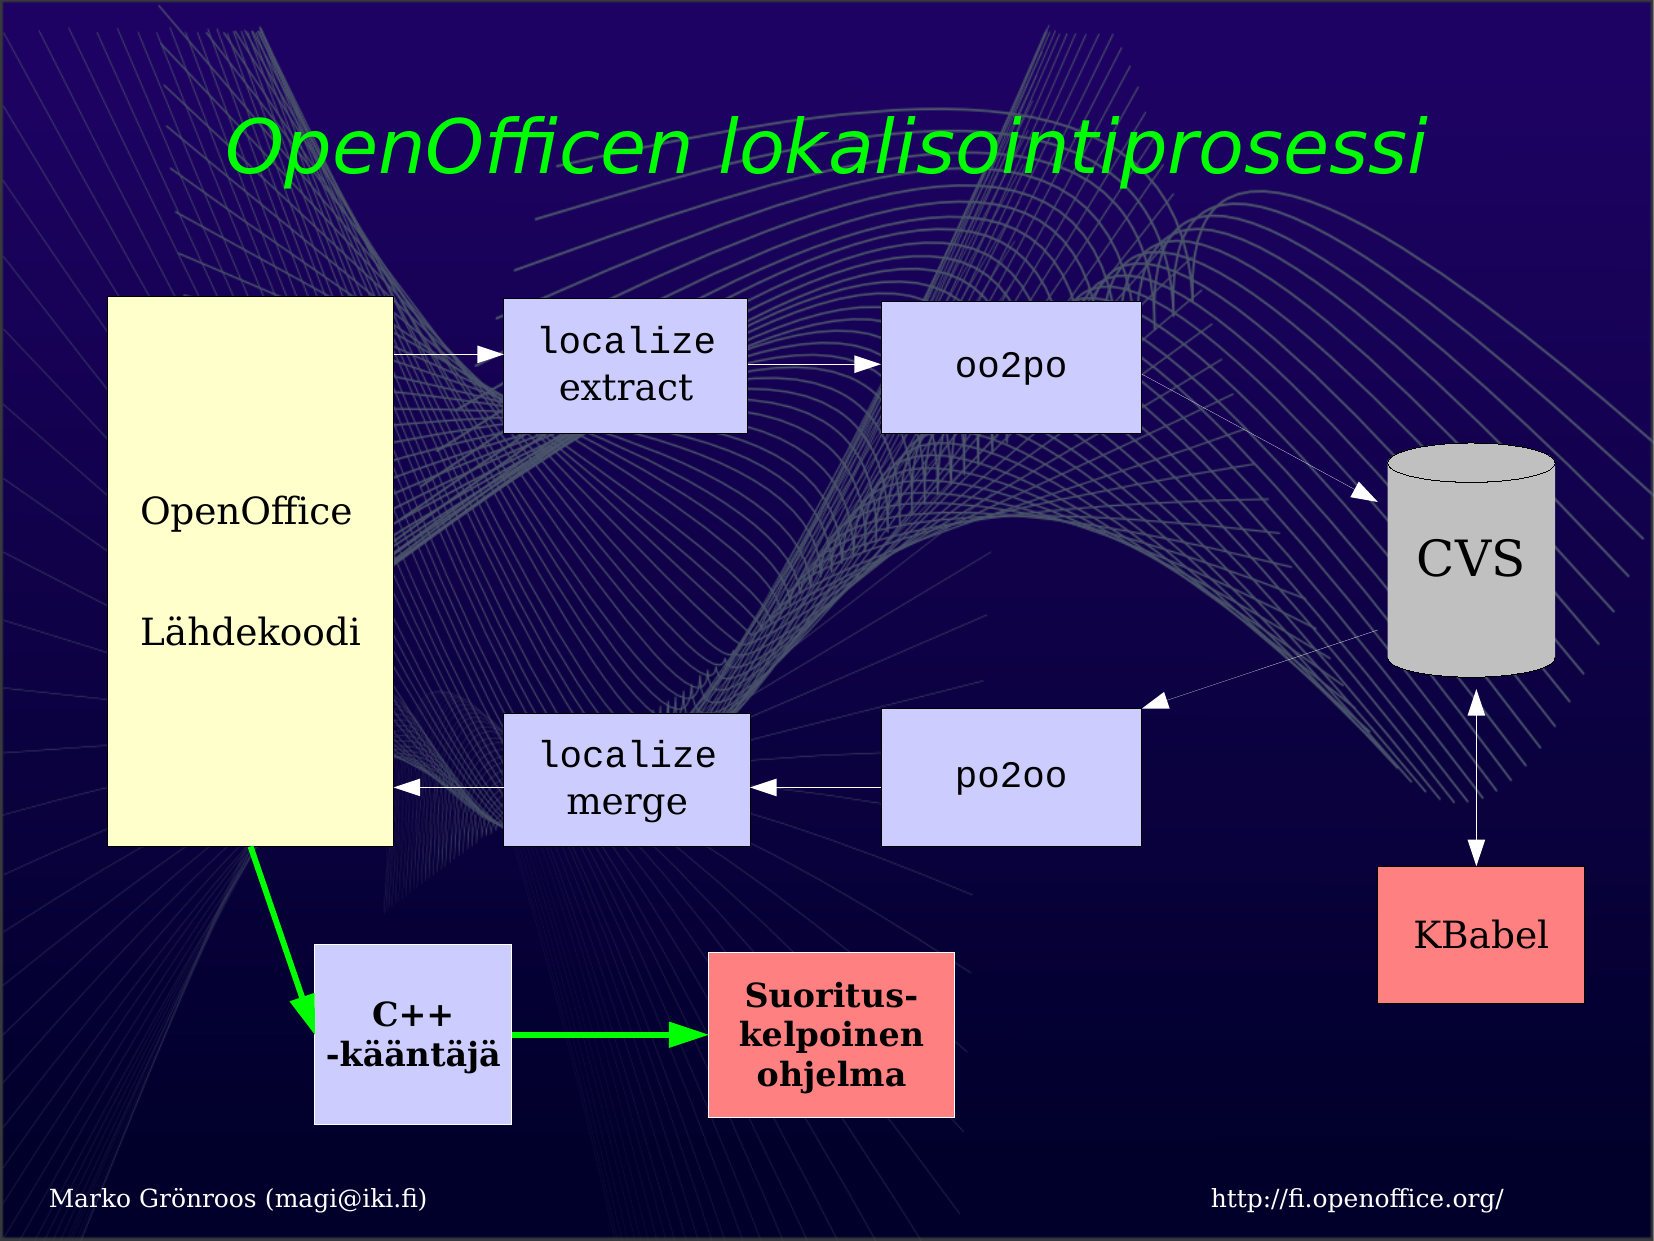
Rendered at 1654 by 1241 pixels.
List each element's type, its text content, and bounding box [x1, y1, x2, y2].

text_box localize extract [503, 298, 748, 434]
text_box OpenOffice Lähdekoodi [107, 296, 394, 847]
text_box Suoritus- kelpoinen ohjelma [708, 952, 955, 1118]
title OpenOfficen lokalisointiprosessi [121, 43, 1534, 251]
picture [0, 0, 1654, 1241]
text_box C++ -kääntäjä [314, 944, 512, 1125]
text_box [1387, 442, 1556, 483]
text_box po2oo [881, 708, 1142, 847]
text_box localize merge [503, 713, 751, 847]
text_box KBabel [1377, 866, 1585, 1004]
text_box CVS [1387, 464, 1556, 658]
text_box oo2po [881, 301, 1142, 434]
text_box [1387, 658, 1555, 678]
